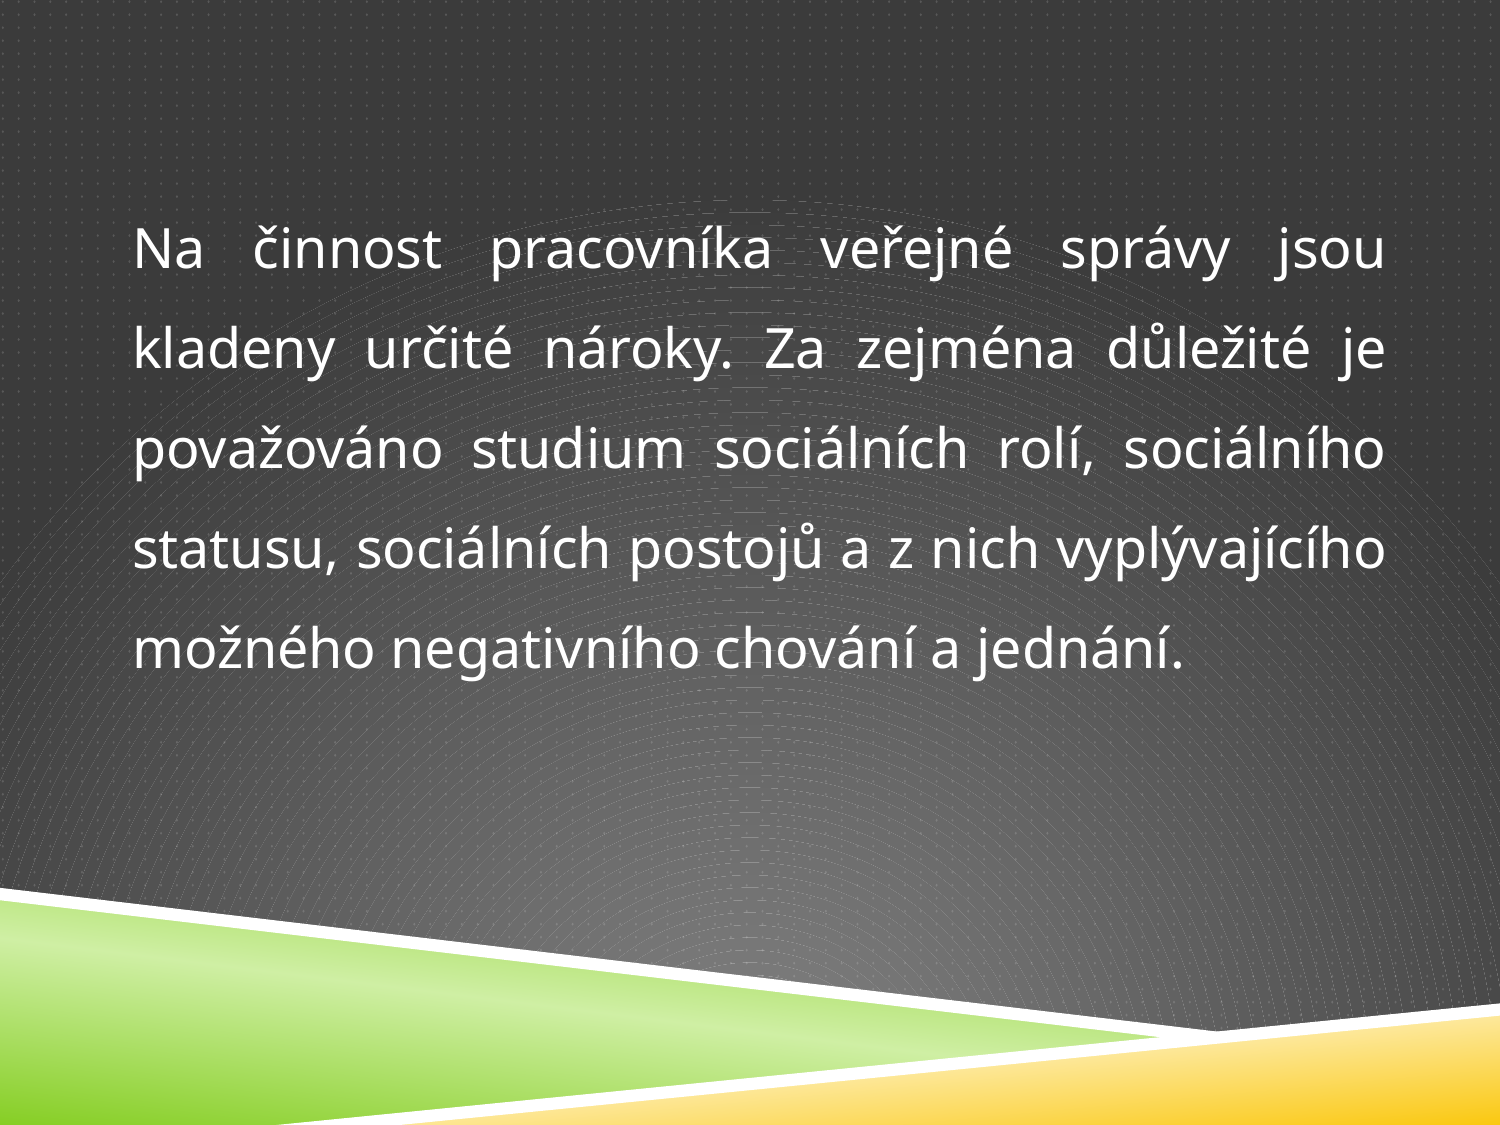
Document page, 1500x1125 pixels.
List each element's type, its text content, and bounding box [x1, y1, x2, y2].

list Na činnost pracovníka veřejné správy jsou kladeny určité nároky. Za zejména důležité je považováno studium sociálních rolí, sociálního statusu, sociálních postojů a z nich vyplývajícího možného negativního chování a jednání. [112, 172, 1388, 786]
